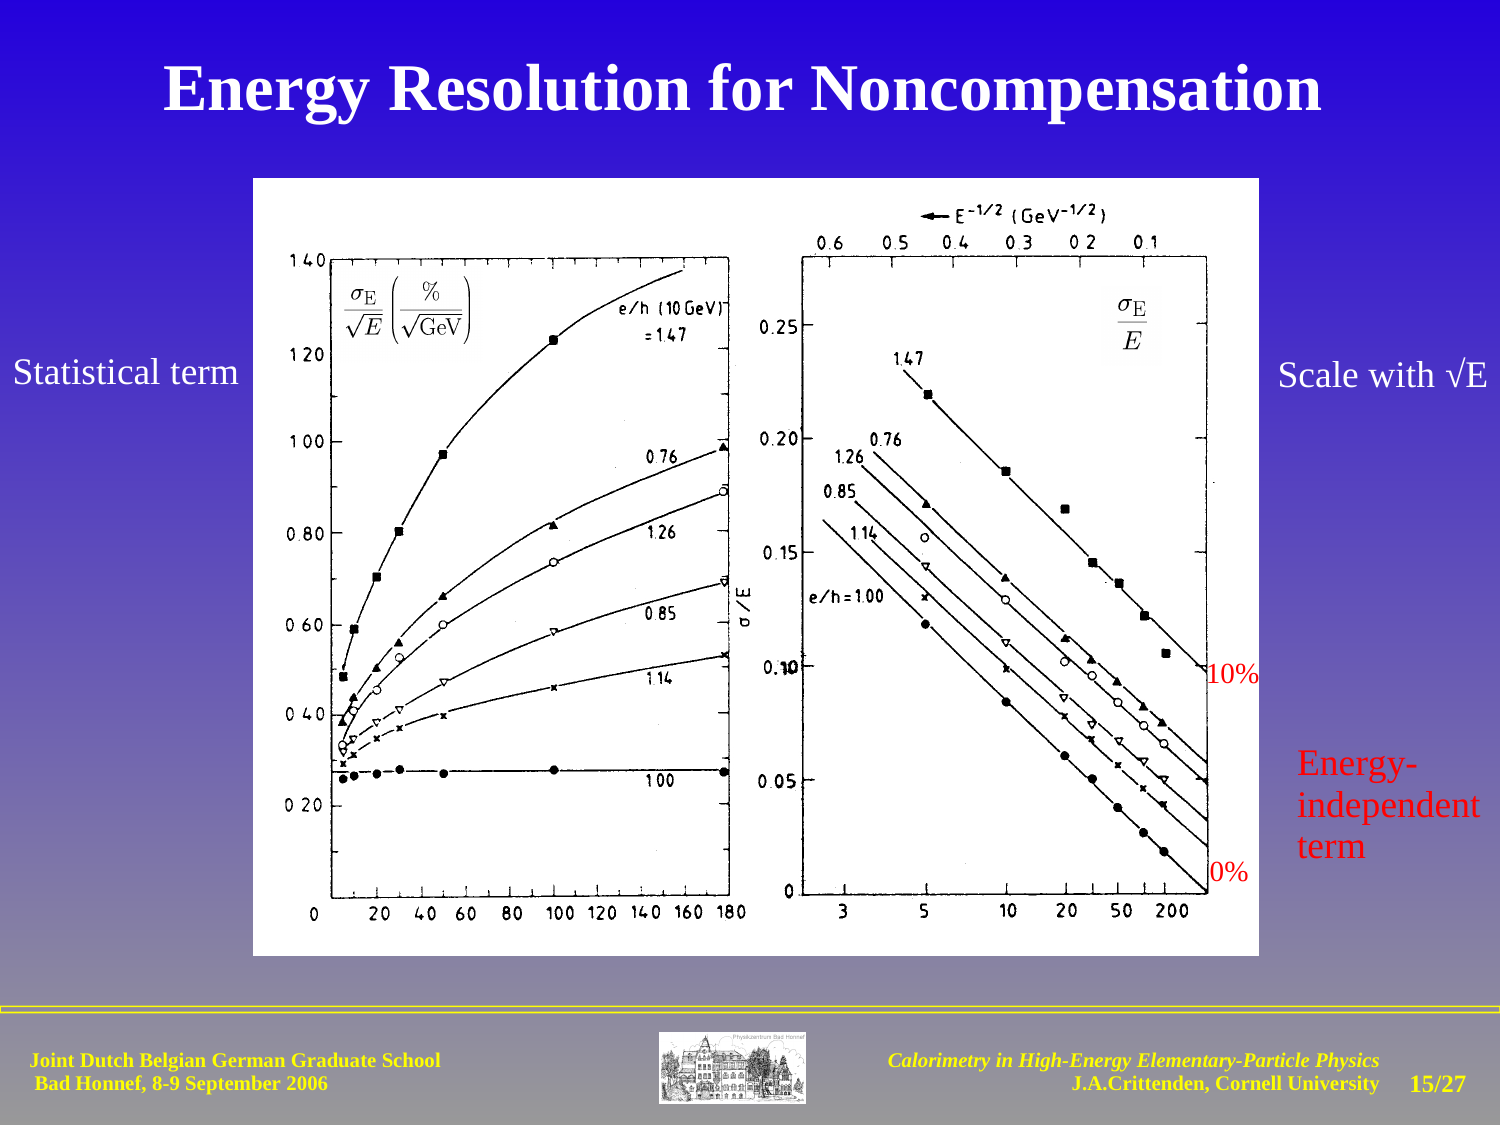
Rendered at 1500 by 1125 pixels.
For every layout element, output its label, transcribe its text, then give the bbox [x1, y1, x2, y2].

text_box 0% [1194, 848, 1264, 897]
picture [659, 1032, 806, 1104]
text_box Scale with √E [1263, 346, 1500, 404]
picture [253, 178, 1259, 956]
title Energy Resolution for Noncompensation [106, 31, 1381, 145]
text_box Energy- independent term [1282, 734, 1496, 878]
text_box Statistical term [0, 343, 255, 402]
text_box 10% [1191, 650, 1275, 699]
